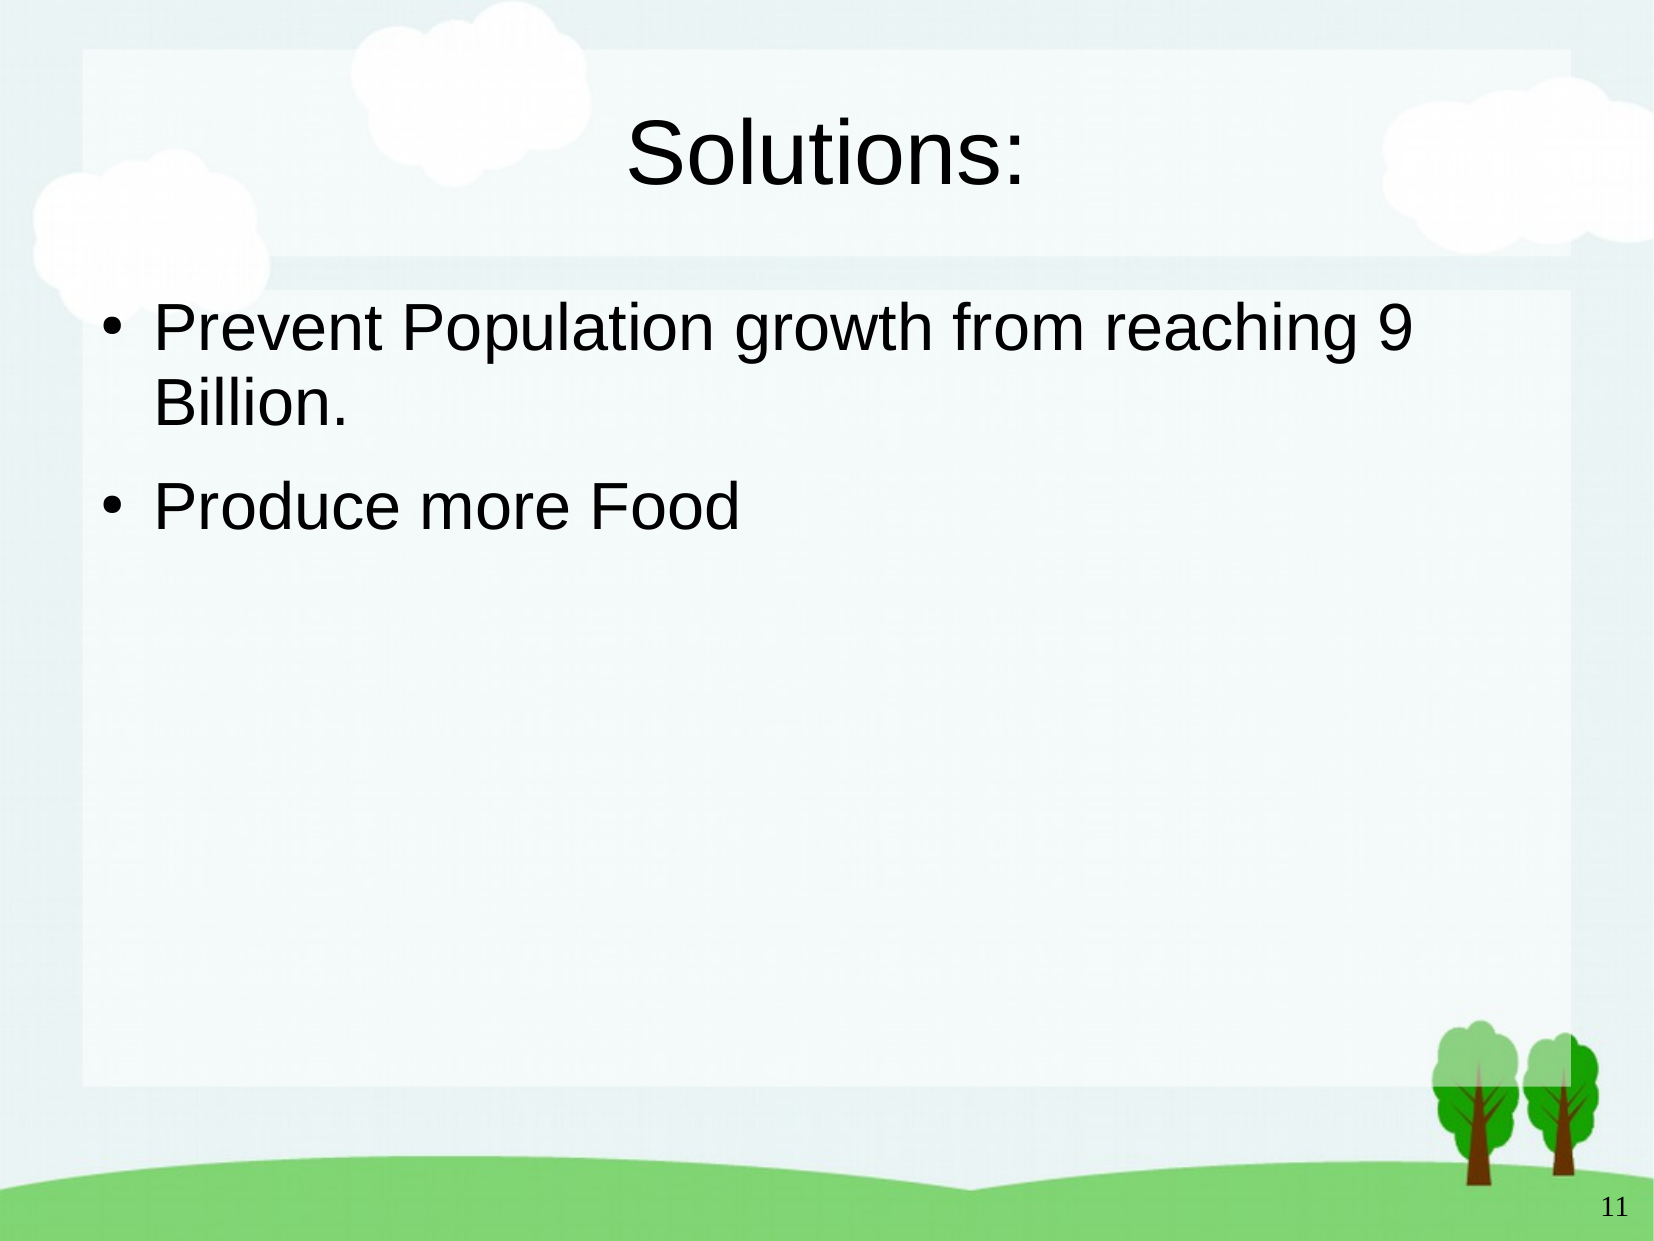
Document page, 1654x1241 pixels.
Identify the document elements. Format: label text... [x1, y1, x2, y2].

list Prevent Population growth from reaching 9 Billion. Produce more Food [82, 290, 1571, 1087]
picture [0, 0, 1654, 1241]
title Solutions: [82, 49, 1571, 257]
